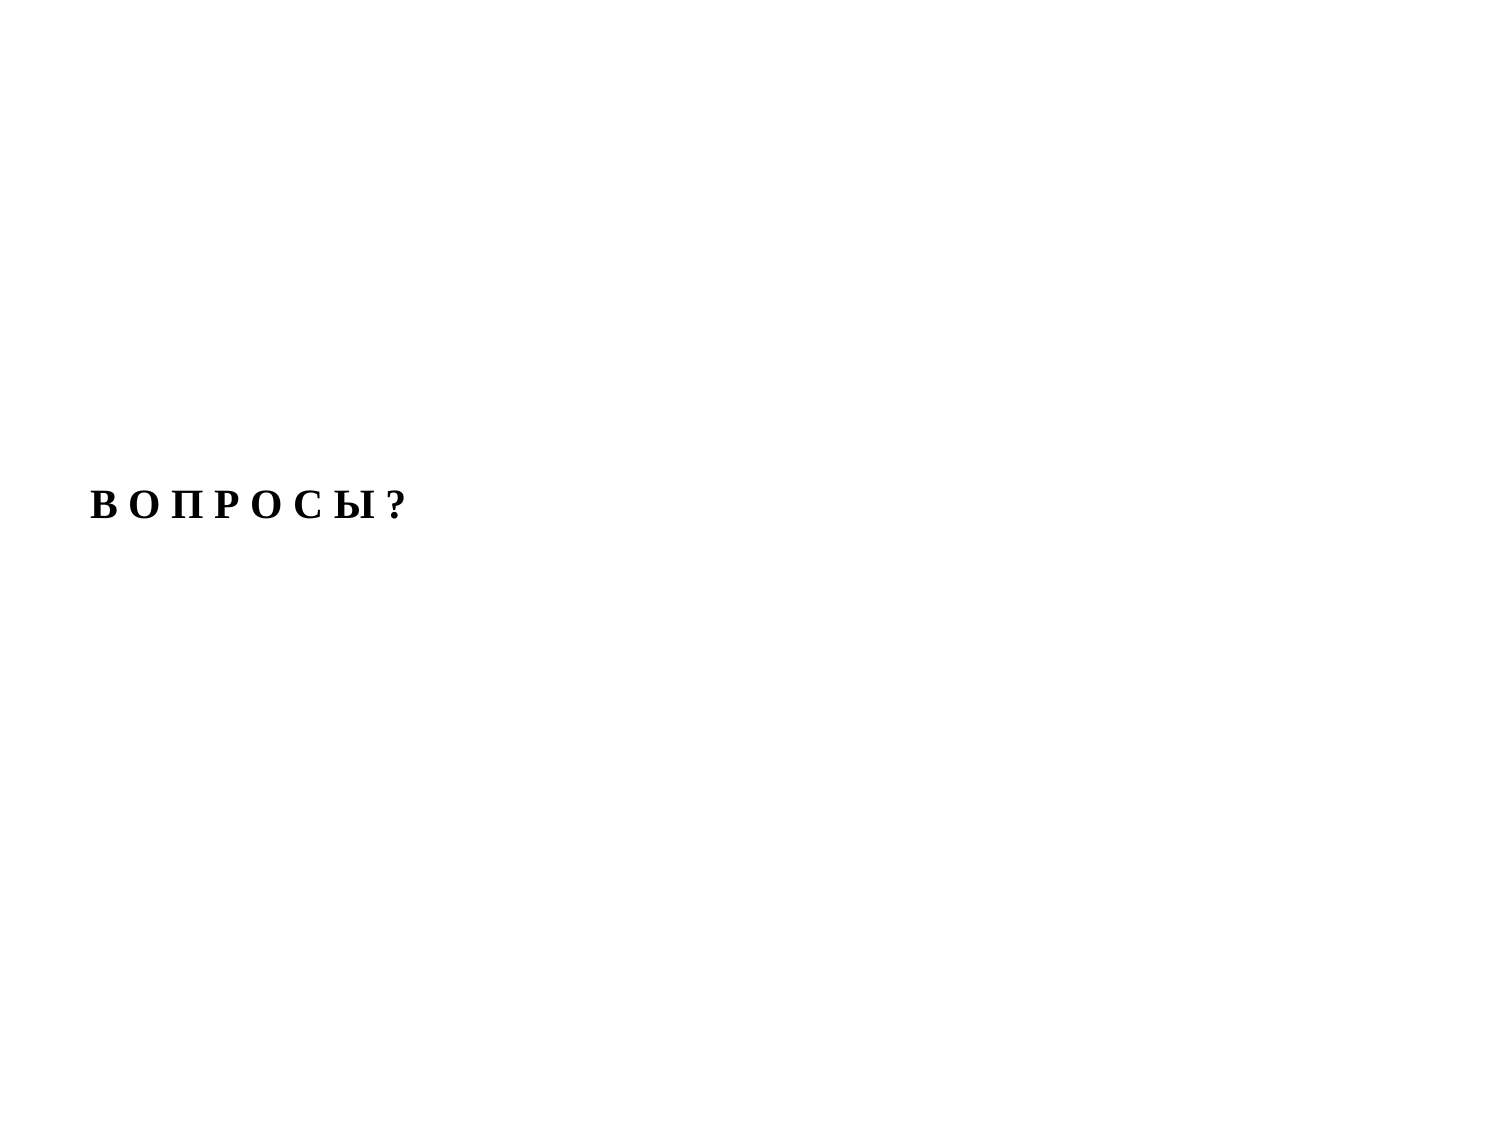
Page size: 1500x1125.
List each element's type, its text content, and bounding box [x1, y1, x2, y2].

list В О П Р О С Ы ? [75, 227, 1426, 1005]
